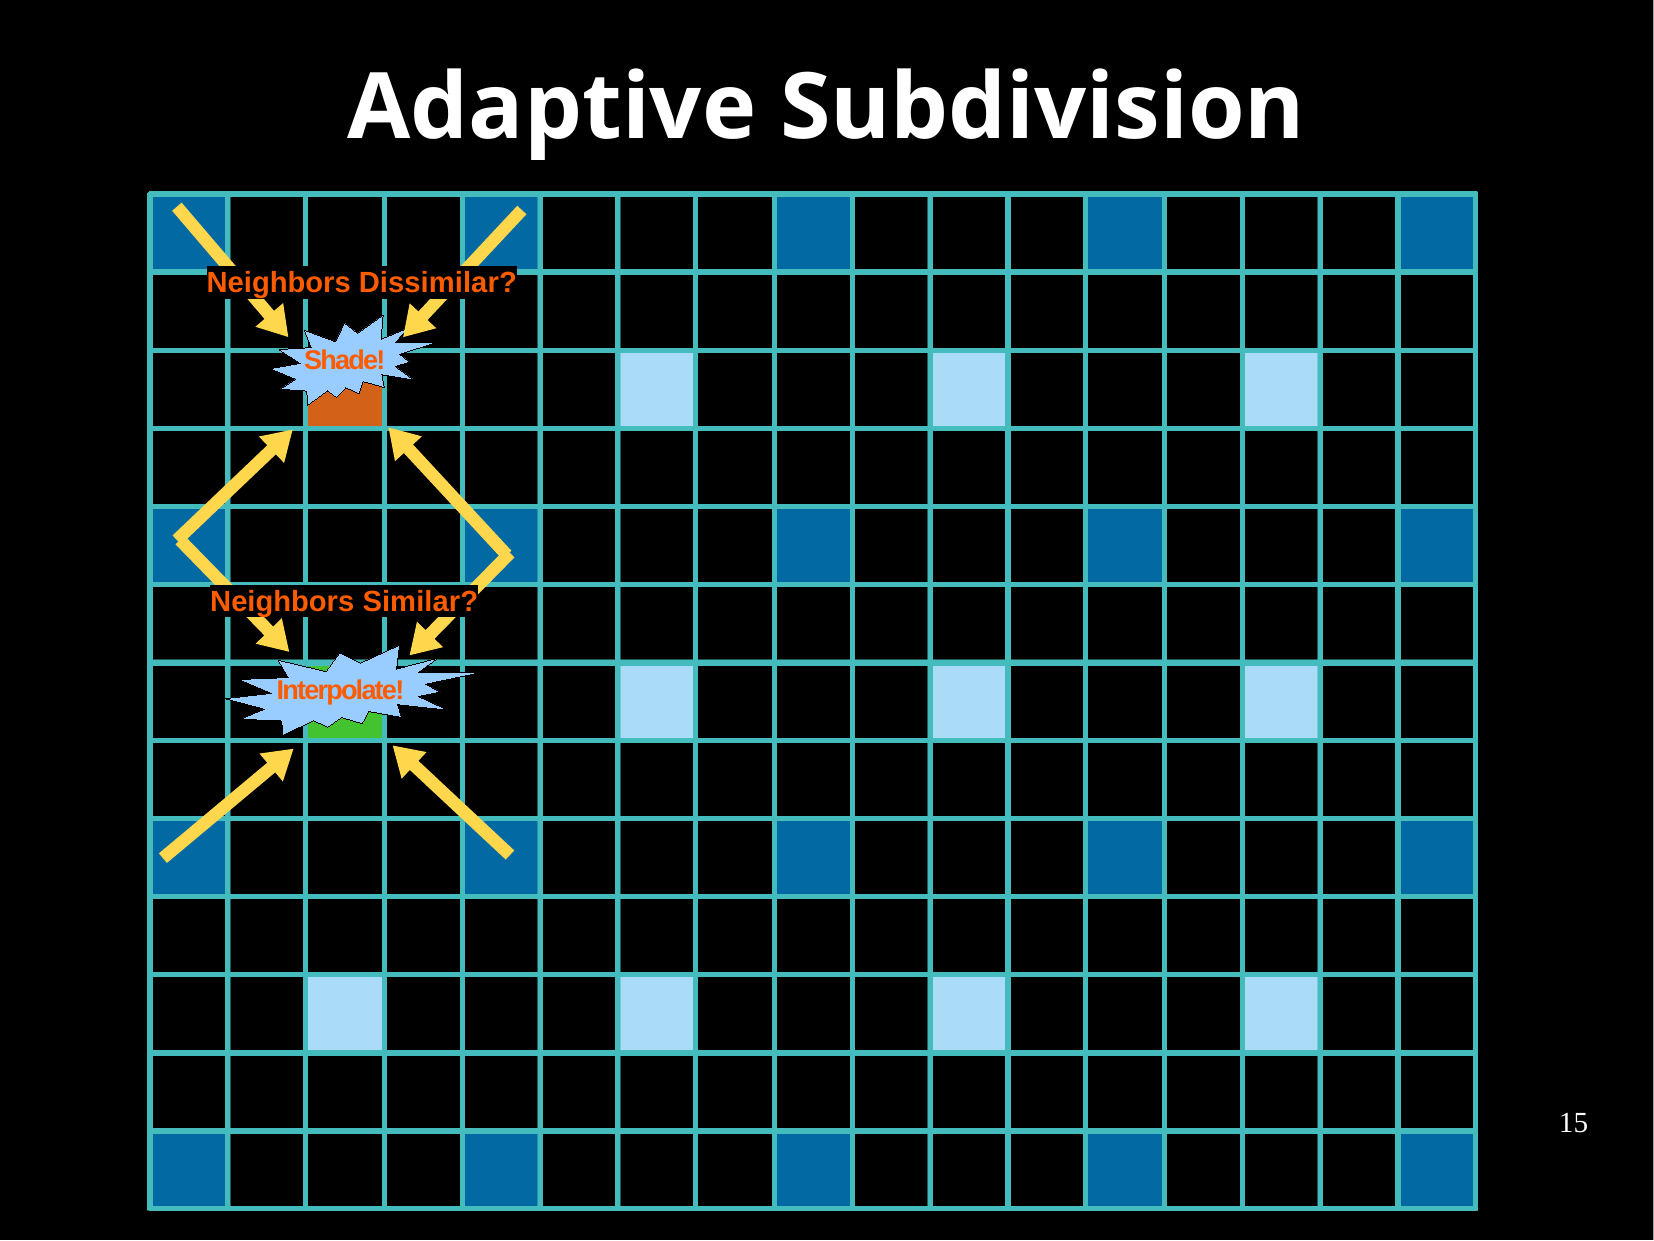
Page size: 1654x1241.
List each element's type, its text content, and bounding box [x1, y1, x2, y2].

text_box Shade! [270, 317, 436, 406]
title Adaptive Subdivision [0, 0, 1654, 207]
text_box Neighbors Dissimilar? [191, 258, 537, 317]
text_box Neighbors Similar? [195, 577, 541, 636]
picture [147, 191, 1478, 1211]
text_box Interpolate! [225, 645, 481, 736]
